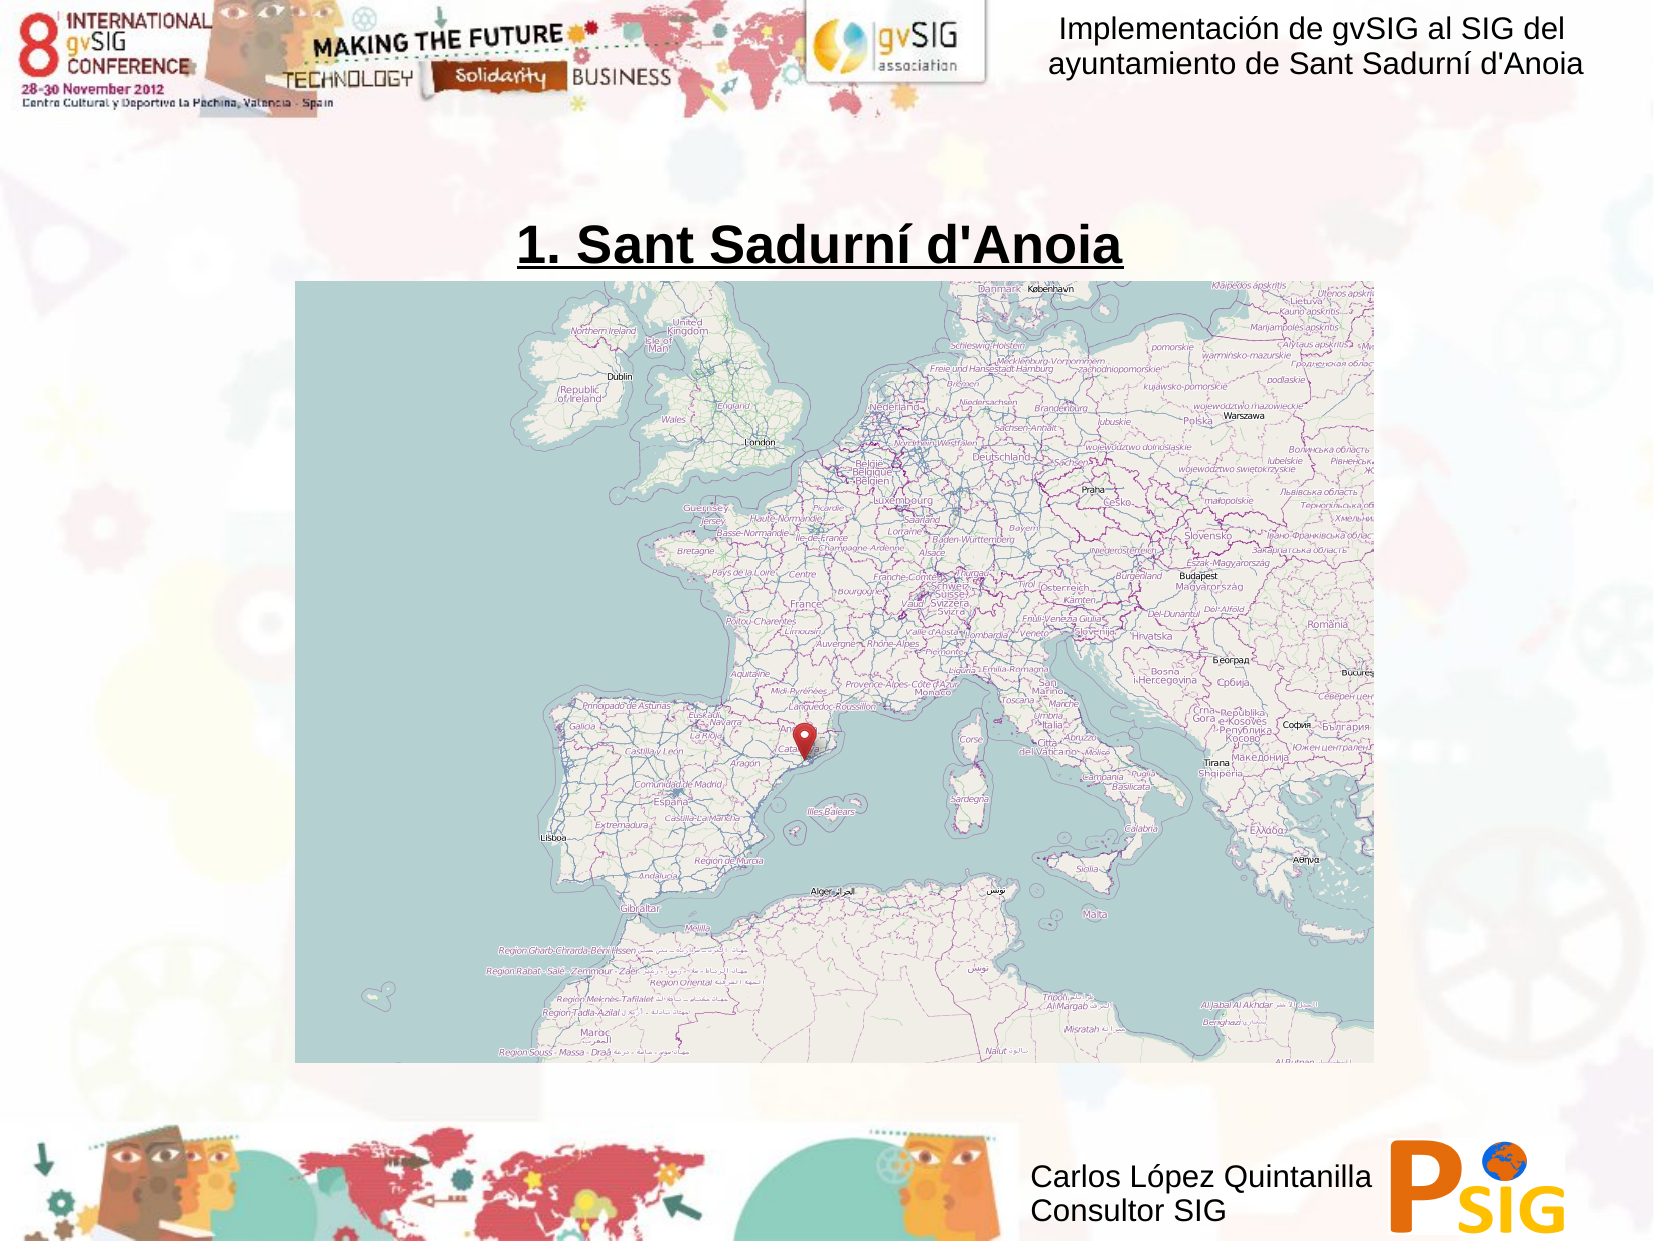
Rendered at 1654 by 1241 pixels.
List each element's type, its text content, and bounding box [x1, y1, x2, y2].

picture [0, 0, 1654, 1241]
text_box 1. Sant Sadurní d'Anoia [501, 206, 1140, 281]
